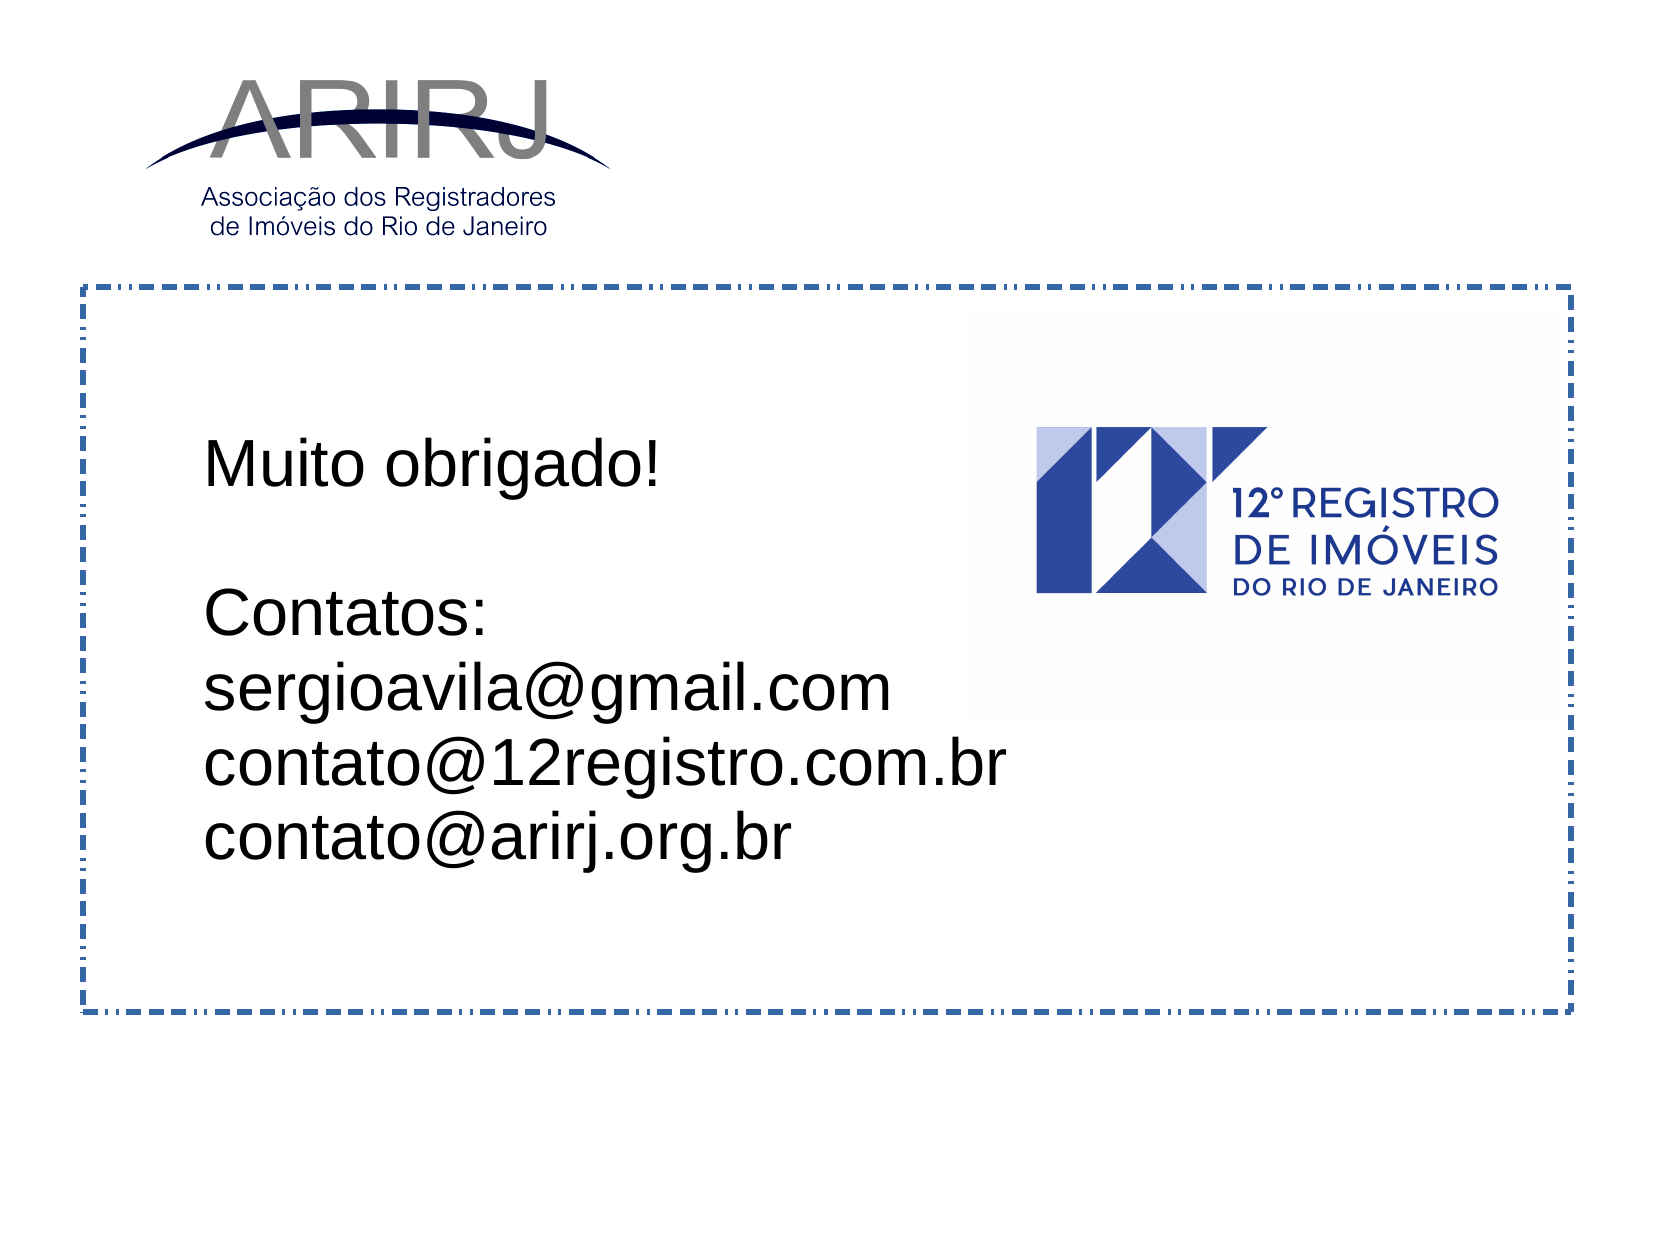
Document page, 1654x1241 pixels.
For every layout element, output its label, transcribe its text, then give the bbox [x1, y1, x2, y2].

picture [968, 307, 1560, 725]
picture [94, 23, 662, 284]
subtitle Muito obrigado! Contatos: sergioavila@gmail.com contato@12registro.com.br contato@arirj.org.br [82, 287, 1571, 1013]
